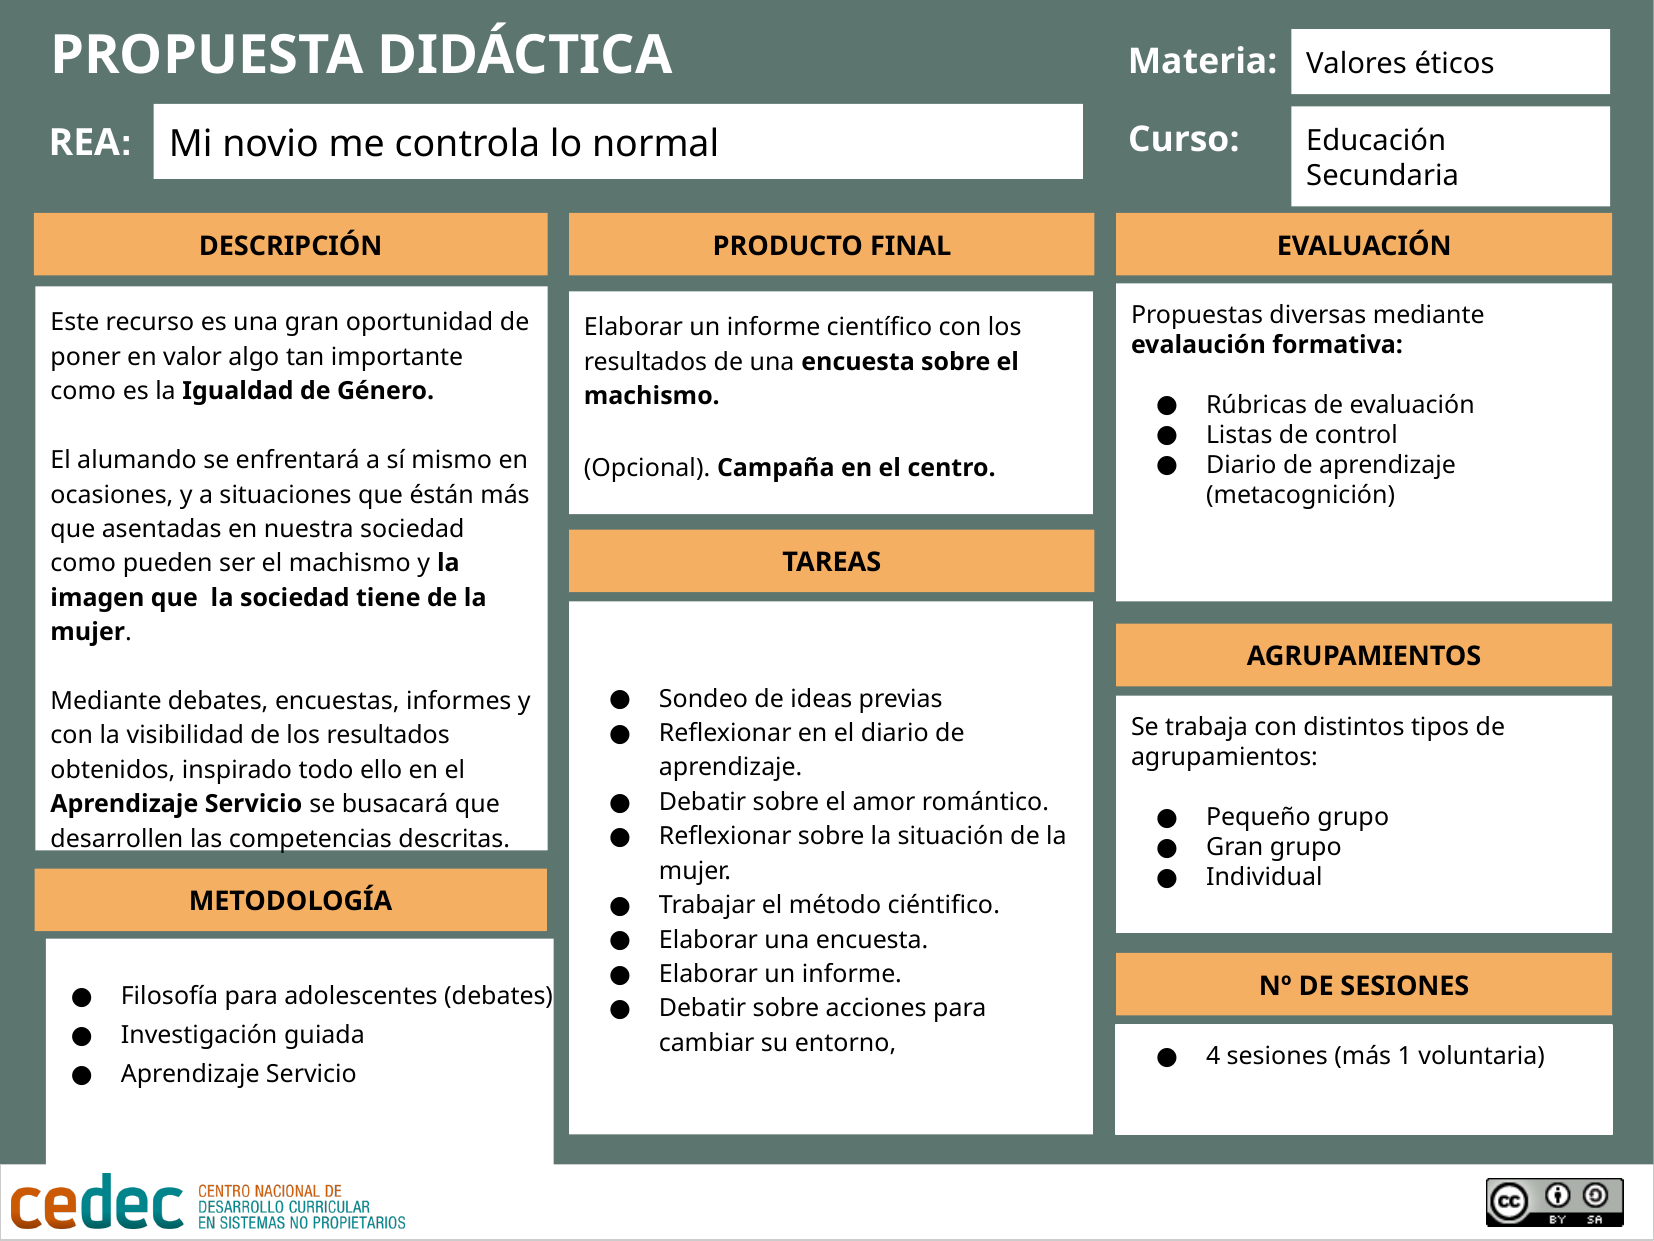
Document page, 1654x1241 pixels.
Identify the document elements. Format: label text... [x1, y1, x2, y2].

text_box PROPUESTA DIDÁCTICA [35, 11, 697, 110]
picture [11, 1173, 405, 1229]
text_box Este recurso es una gran oportunidad de poner en valor algo tan importante como es la Igualdad de Género. El alumando se enfrentará a sí mismo en ocasiones, y a situaciones que éstán más que asentadas en nuestra sociedad como pueden ser el machismo y la imagen que la sociedad tiene de la mujer. Mediante debates, encuestas, informes y con la visibilidad de los resultados obtenidos, inspirado todo ello en el Aprendizaje Servicio se busacará que desarrollen las competencias descritas. [35, 286, 548, 851]
text_box AGRUPAMIENTOS [1116, 623, 1613, 687]
text_box PRODUCTO FINAL [569, 212, 1095, 276]
text_box Se trabaja con distintos tipos de agrupamientos: Pequeño grupo Gran grupo Individual [1116, 695, 1613, 933]
text_box TAREAS [569, 529, 1095, 593]
text_box Mi novio me controla lo normal [153, 103, 1083, 179]
text_box Elaborar un informe científico con los resultados de una encuesta sobre el machismo. (Opcional). Campaña en el centro. [569, 291, 1093, 515]
text_box Curso: [1113, 109, 1291, 173]
text_box 4 sesiones (más 1 voluntaria) [1116, 1024, 1613, 1135]
text_box Filosofía para adolescentes (debates) Investigación guiada Aprendizaje Servicio [45, 938, 554, 1169]
picture [1486, 1178, 1624, 1227]
text_box Materia: [1113, 30, 1291, 94]
text_box Sondeo de ideas previas Reflexionar en el diario de aprendizaje. Debatir sobre el amor romántico. Reflexionar sobre la situación de la mujer. Trabajar el método ciéntifico. Elaborar una encuesta. Elaborar un informe. Debatir sobre acciones para cambiar su entorno, [569, 601, 1093, 1135]
text_box Valores éticos [1291, 29, 1611, 95]
text_box Propuestas diversas mediante evalaución formativa: Rúbricas de evaluación Listas de control Diario de aprendizaje (metacognición) [1116, 283, 1613, 602]
text_box DESCRIPCIÓN [33, 212, 548, 276]
text_box Educación Secundaria [1291, 106, 1611, 207]
text_box [0, 1164, 1654, 1241]
text_box METODOLOGÍA [34, 868, 547, 932]
text_box Nº DE SESIONES [1116, 952, 1613, 1016]
text_box REA: [33, 110, 153, 174]
text_box EVALUACIÓN [1116, 212, 1613, 276]
